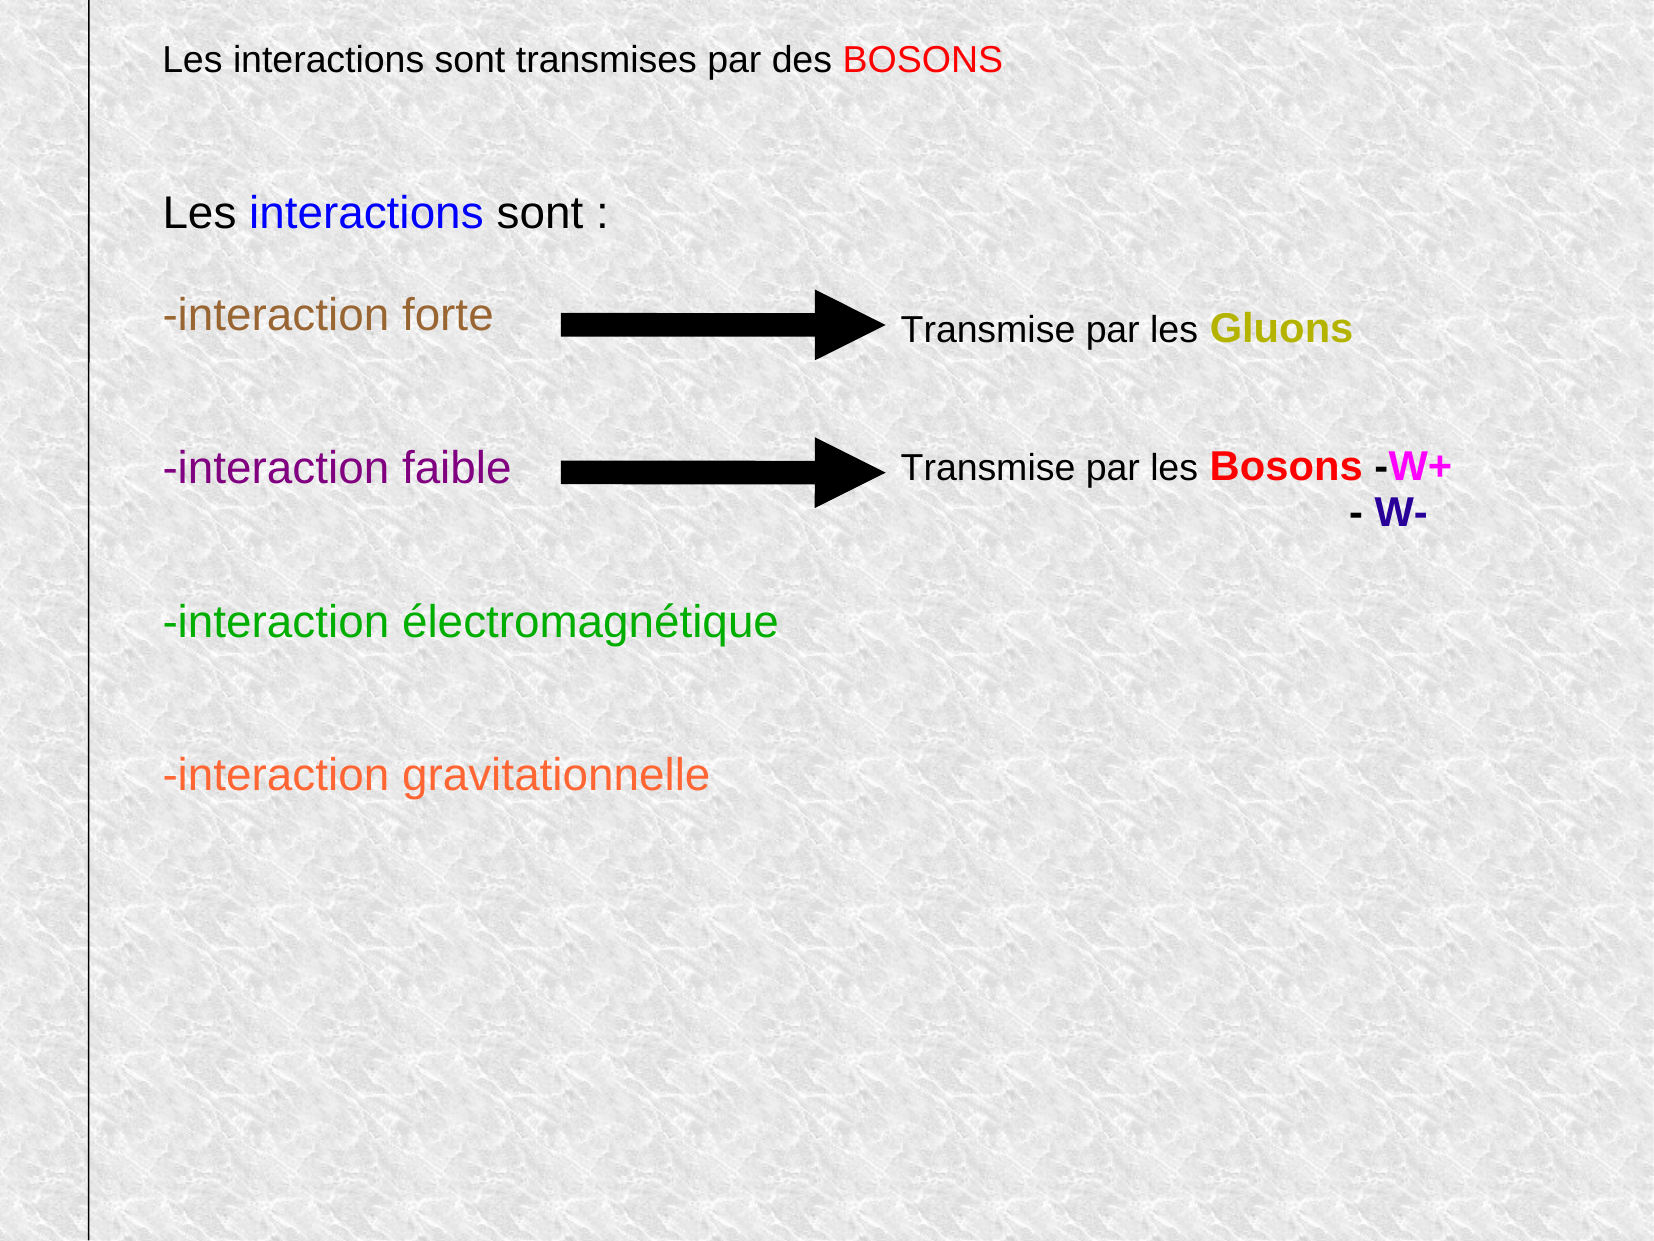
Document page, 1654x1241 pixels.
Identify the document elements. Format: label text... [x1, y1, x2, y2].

picture [90, 0, 1654, 1241]
picture [0, 0, 88, 1241]
text_box Les interactions sont : -interaction forte -interaction faible -interaction électromagnétique -interaction gravitationnelle [147, 177, 916, 805]
text_box Transmise par les Bosons -W+ - W- [885, 433, 1506, 544]
text_box Transmise par les Gluons [885, 295, 1447, 358]
text_box Les interactions sont transmises par des BOSONS [147, 29, 1654, 87]
